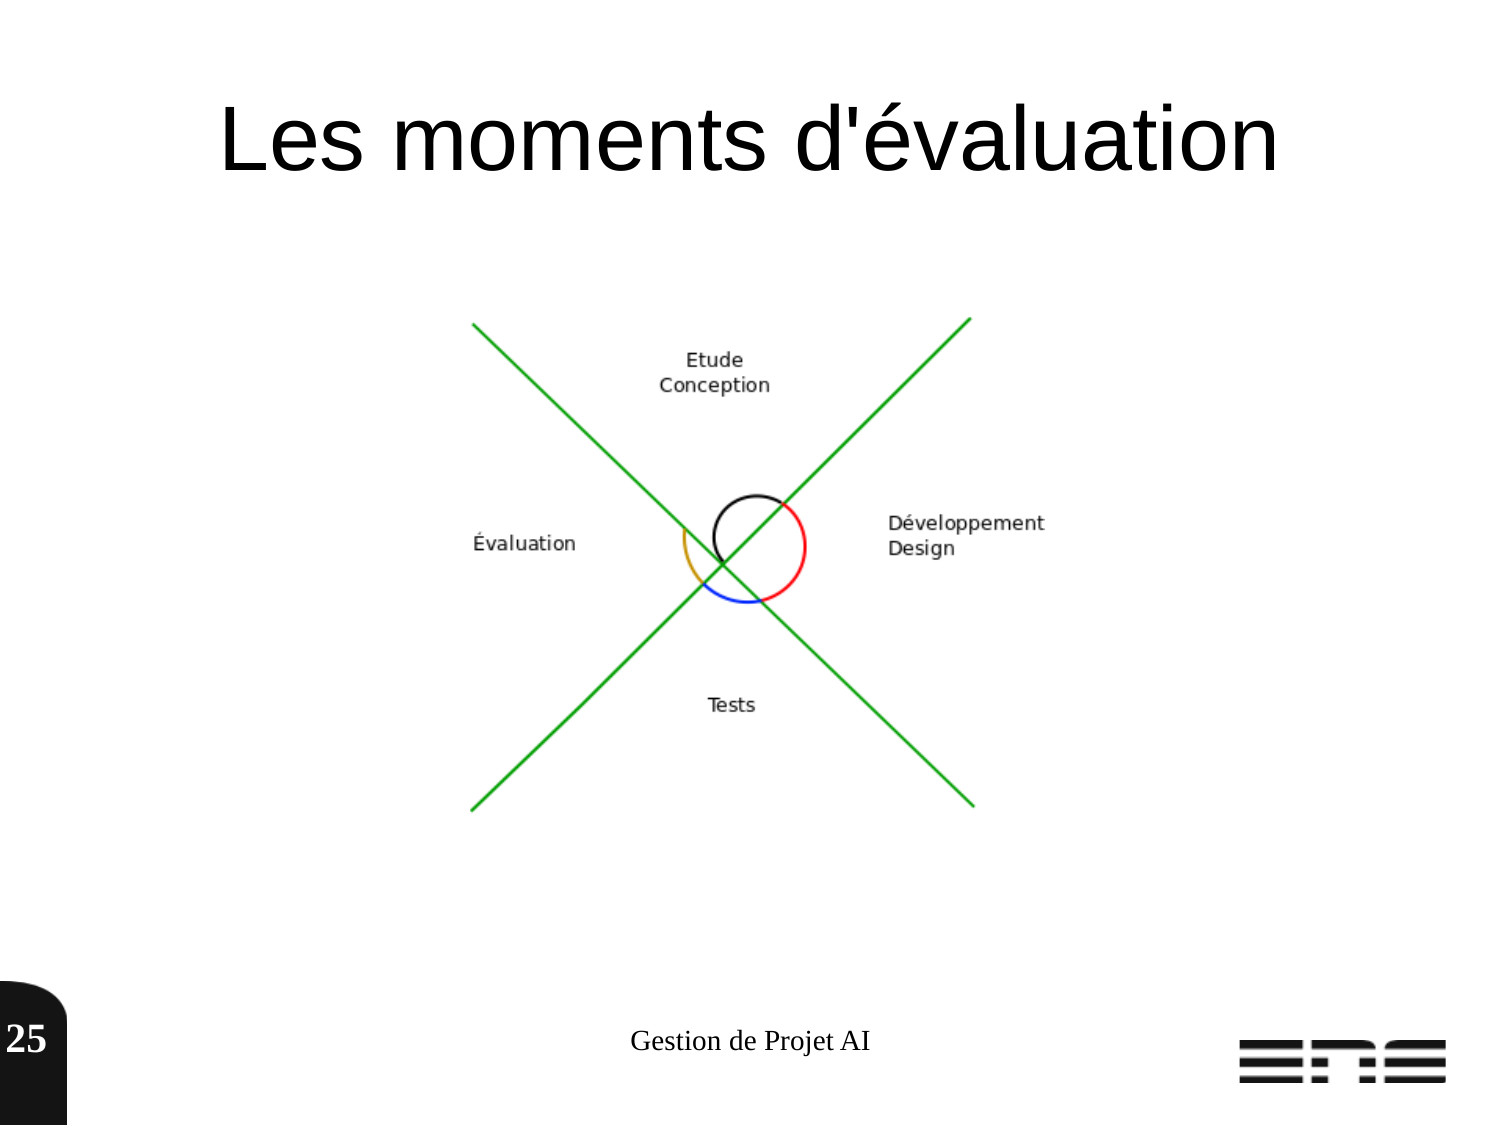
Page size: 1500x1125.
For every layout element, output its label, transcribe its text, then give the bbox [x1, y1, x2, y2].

picture [470, 317, 1045, 814]
title Les moments d'évaluation [75, 44, 1425, 233]
